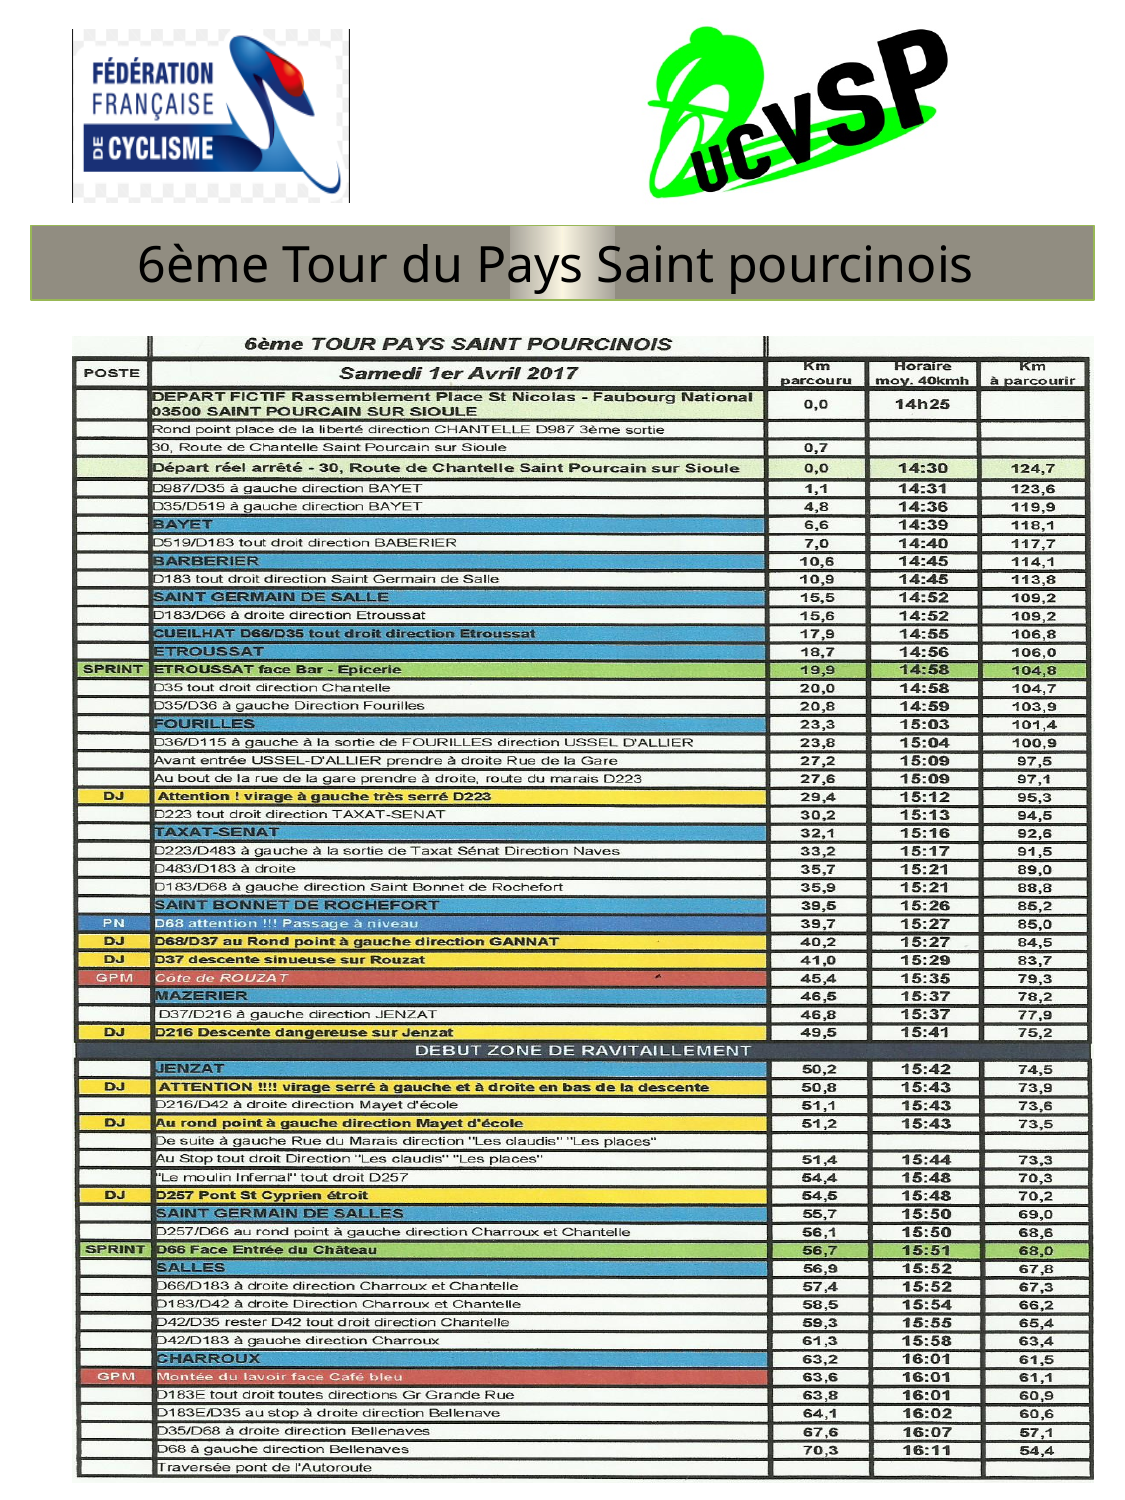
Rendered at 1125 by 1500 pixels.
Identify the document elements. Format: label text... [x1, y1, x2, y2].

picture [72, 29, 350, 203]
picture [587, 7, 1008, 219]
text_box 6ème Tour du Pays Saint pourcinois [30, 225, 1094, 301]
picture [72, 336, 1094, 1483]
